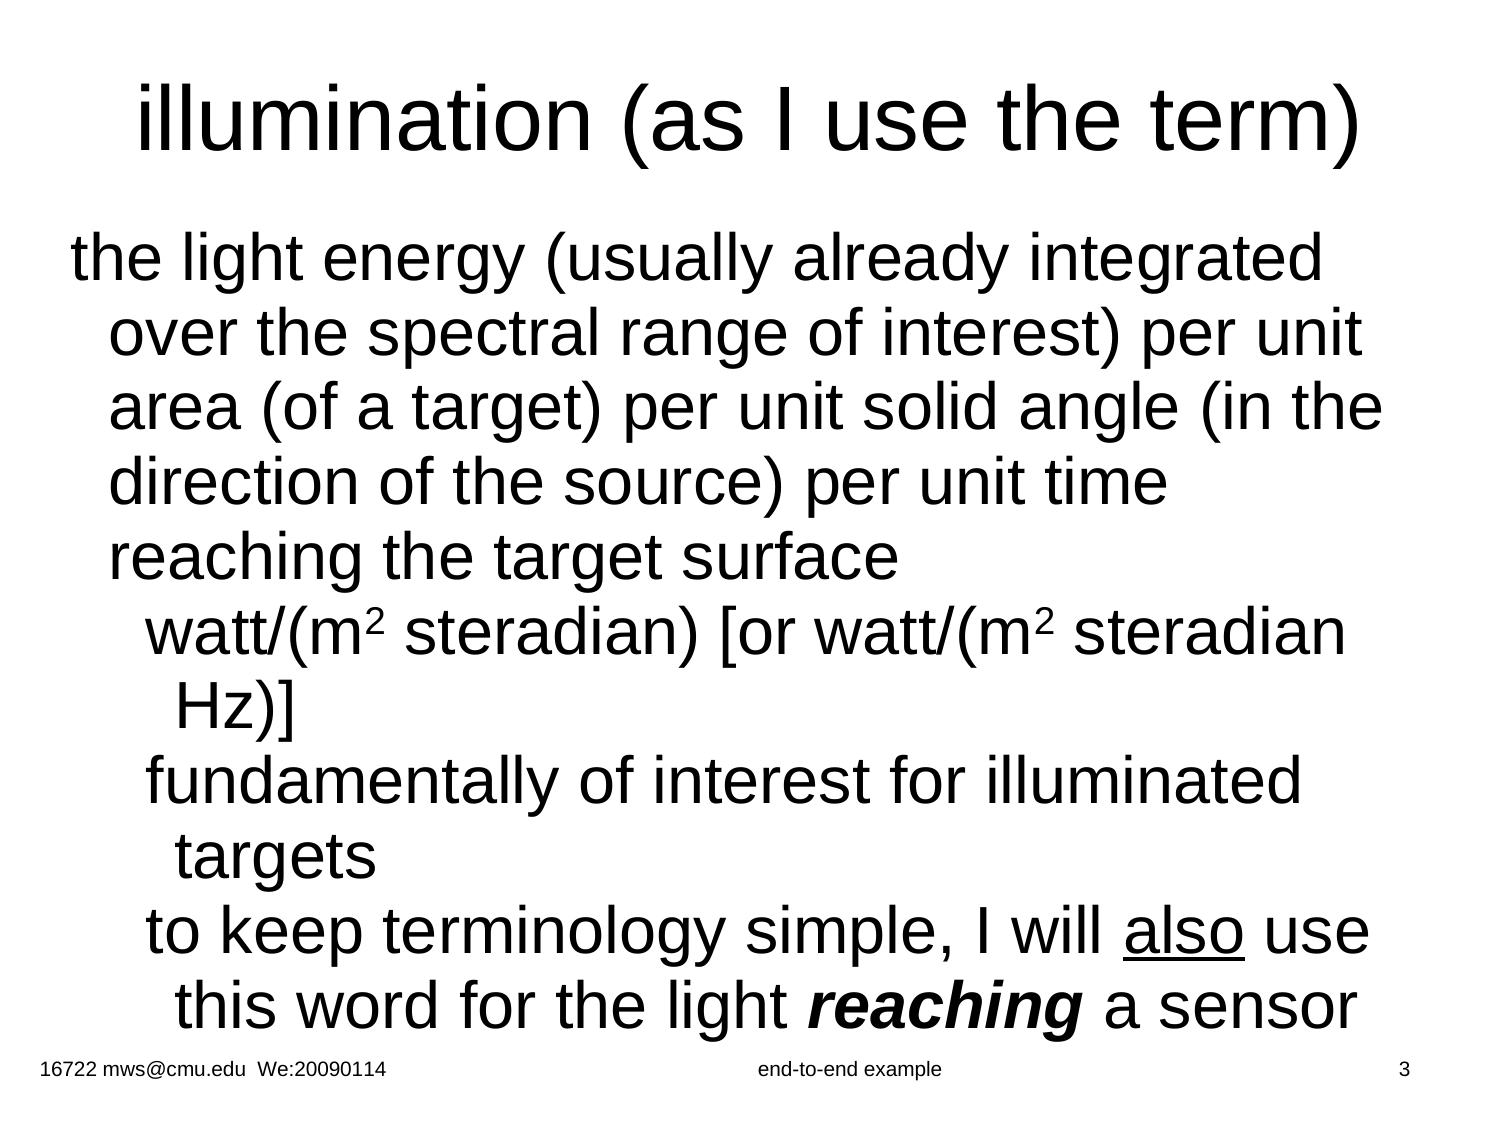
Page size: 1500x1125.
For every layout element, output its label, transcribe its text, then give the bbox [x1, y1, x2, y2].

list the light energy (usually already integrated over the spectral range of interest) per unit area (of a target) per unit solid angle (in the direction of the source) per unit time reaching the target surface watt/(m2 steradian) [or watt/(m2 steradian Hz)] fundamentally of interest for illuminated targets to keep terminology simple, I will also use this word for the light reaching a sensor [37, 212, 1438, 1108]
title illumination (as I use the term) [112, 56, 1388, 182]
